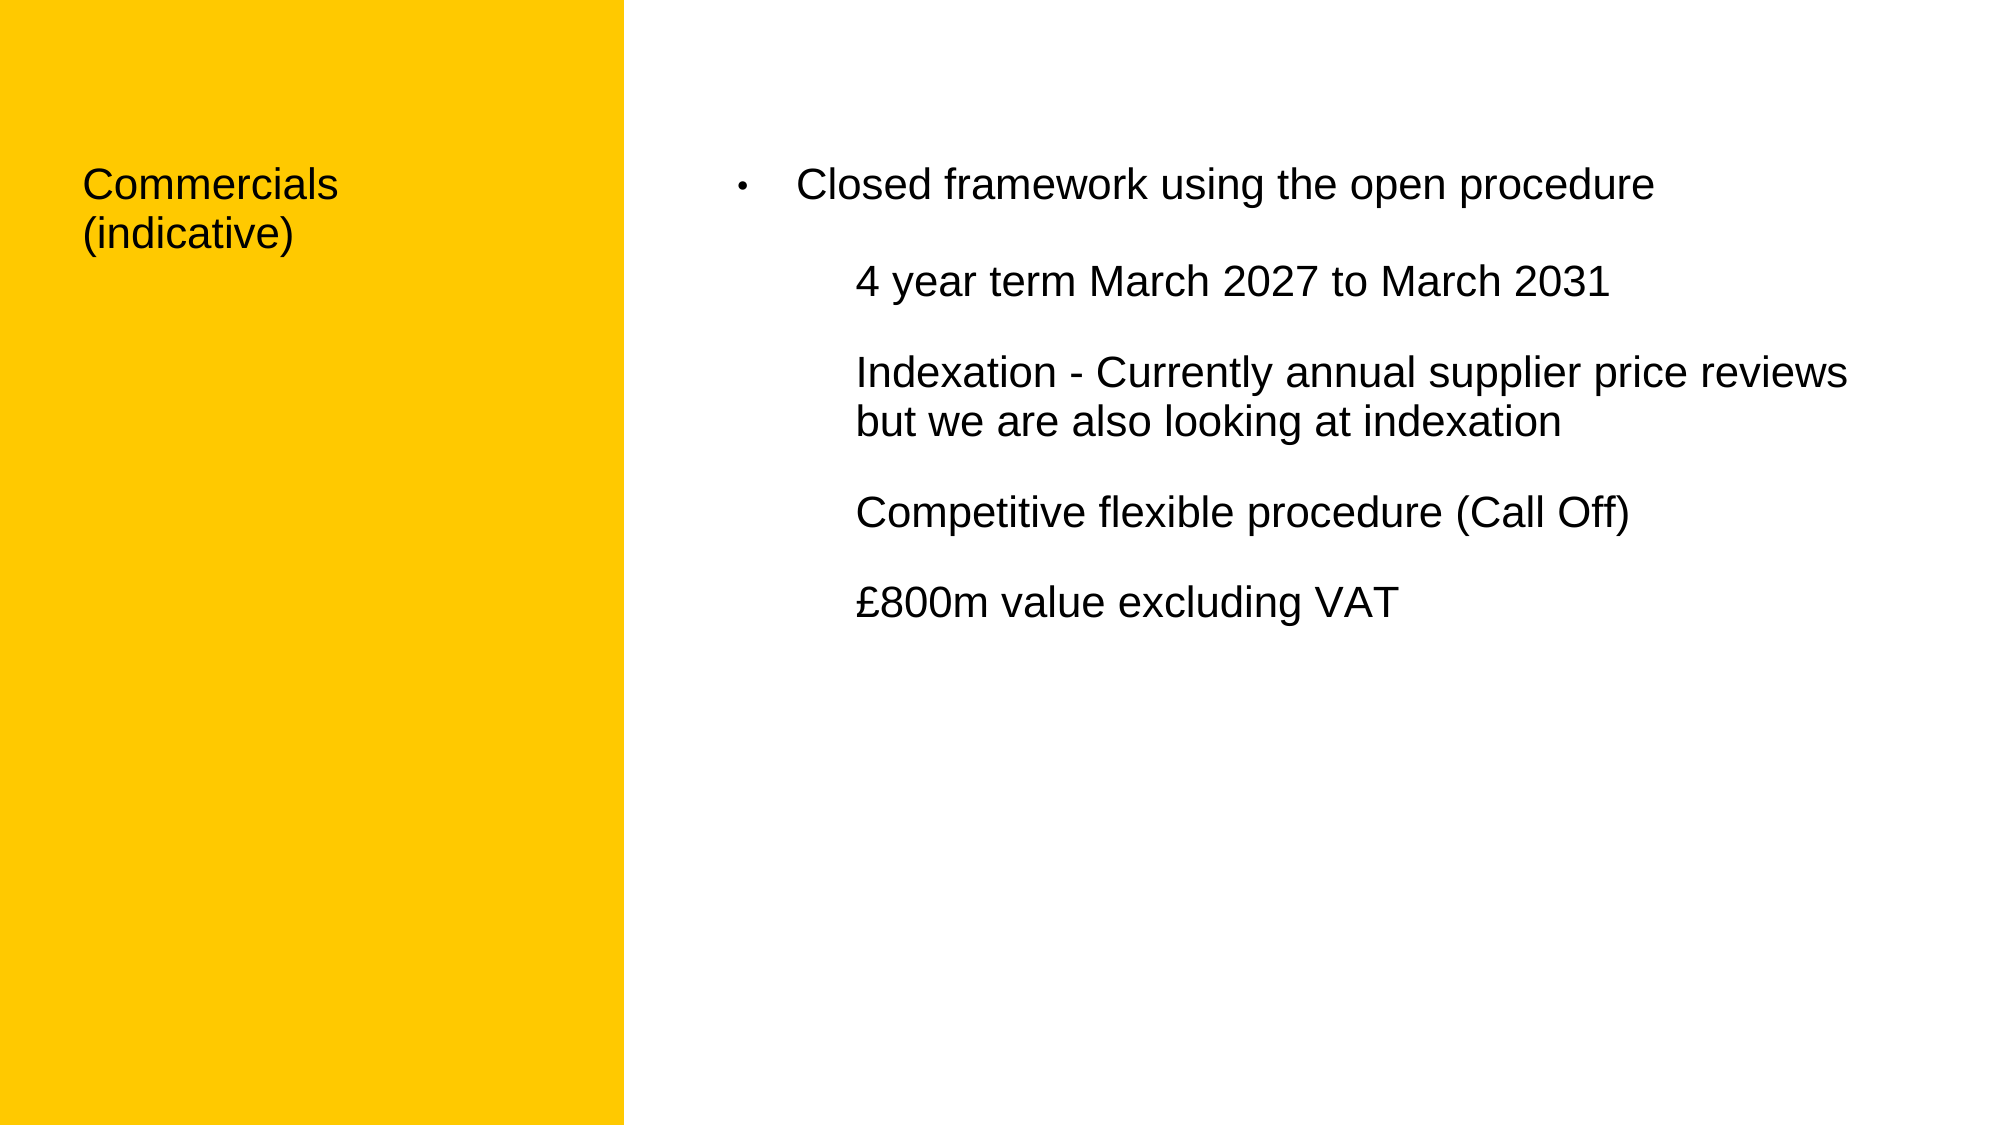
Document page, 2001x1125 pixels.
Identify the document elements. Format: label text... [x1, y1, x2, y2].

text_box Commercials (indicative) [62, 139, 564, 279]
text_box Closed framework using the open procedure 4 year term March 2027 to March 2031 Indexation - Currently annual supplier price reviews but we are also looking at indexation Competitive flexible procedure (Call Off) £800m value excluding VAT [685, 139, 1876, 935]
